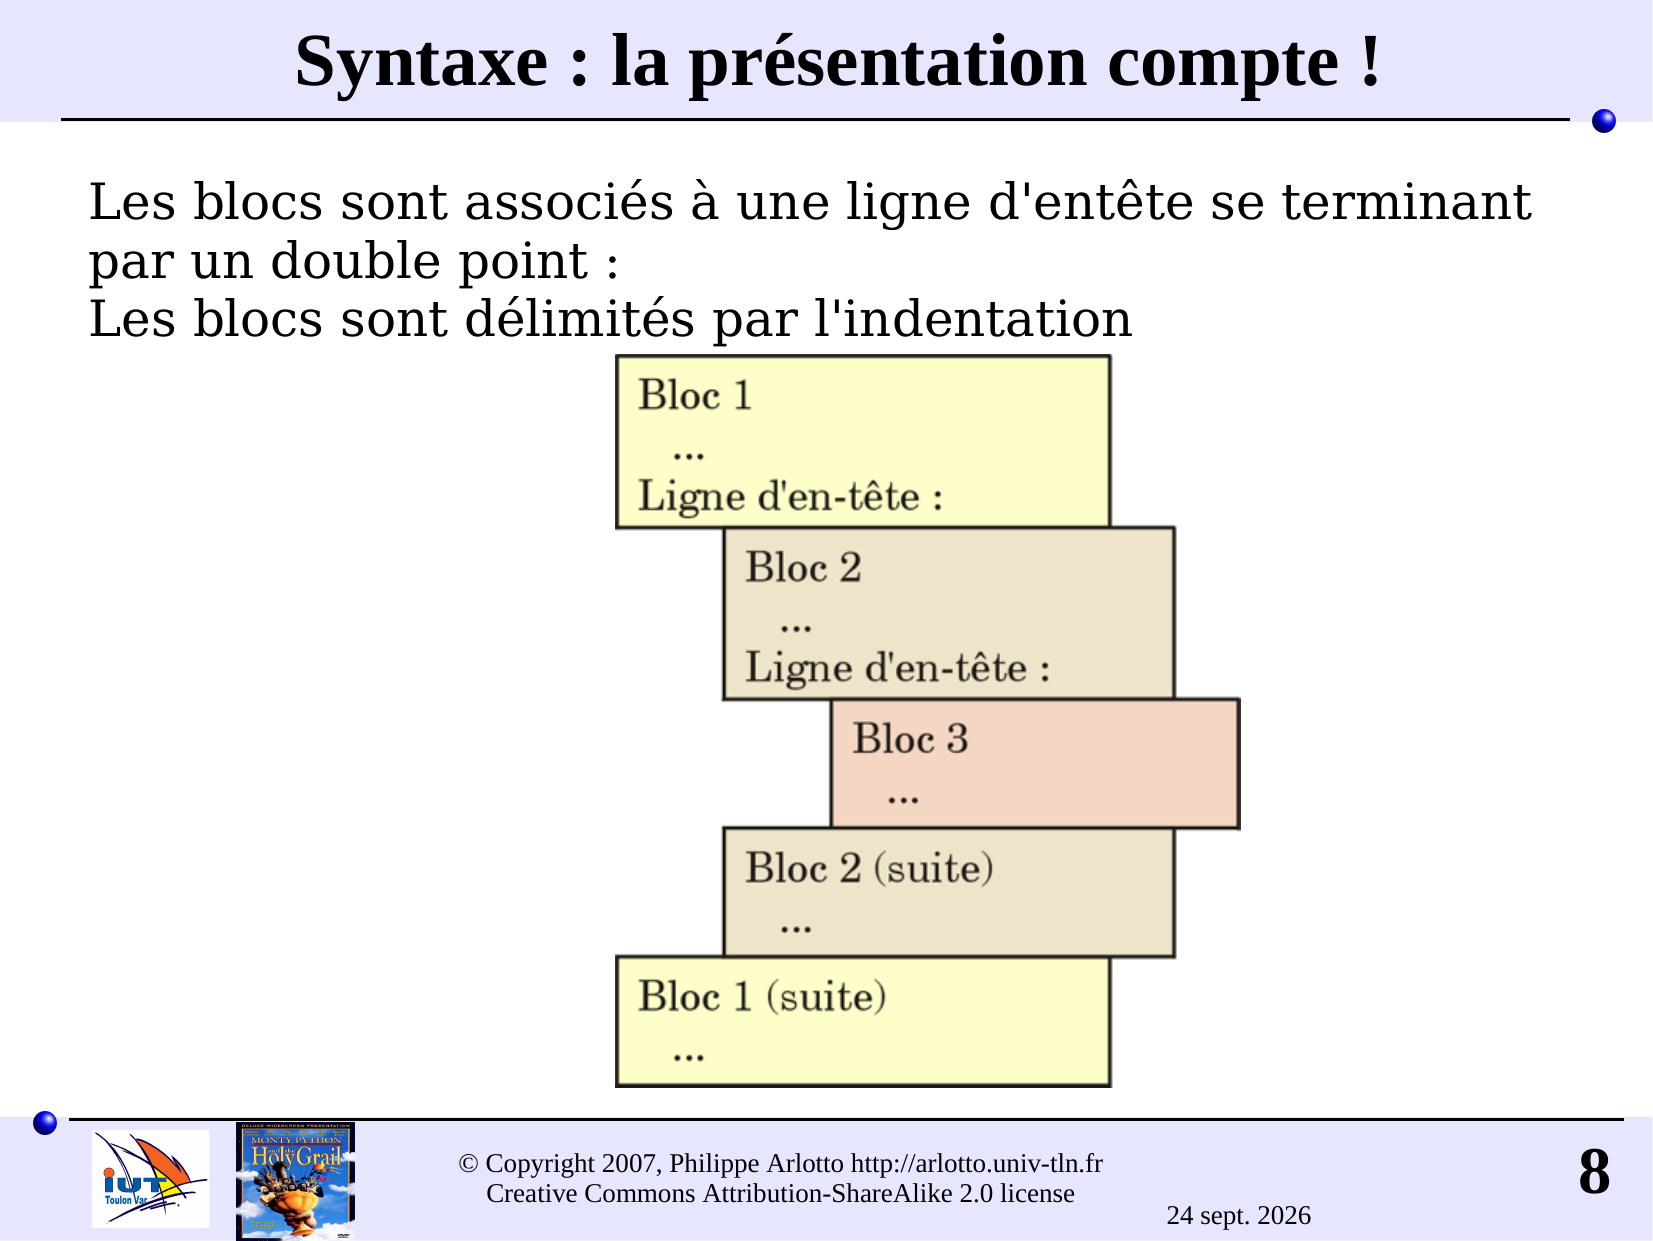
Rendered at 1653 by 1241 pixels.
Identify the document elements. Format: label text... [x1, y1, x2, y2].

title Syntaxe : la présentation compte ! [95, 11, 1585, 110]
picture [615, 354, 1241, 1088]
picture [236, 1122, 355, 1241]
text_box Les blocs sont associés à une ligne d'entête se terminant par un double point : Les blocs sont délimités par l'indentation [88, 173, 1534, 349]
